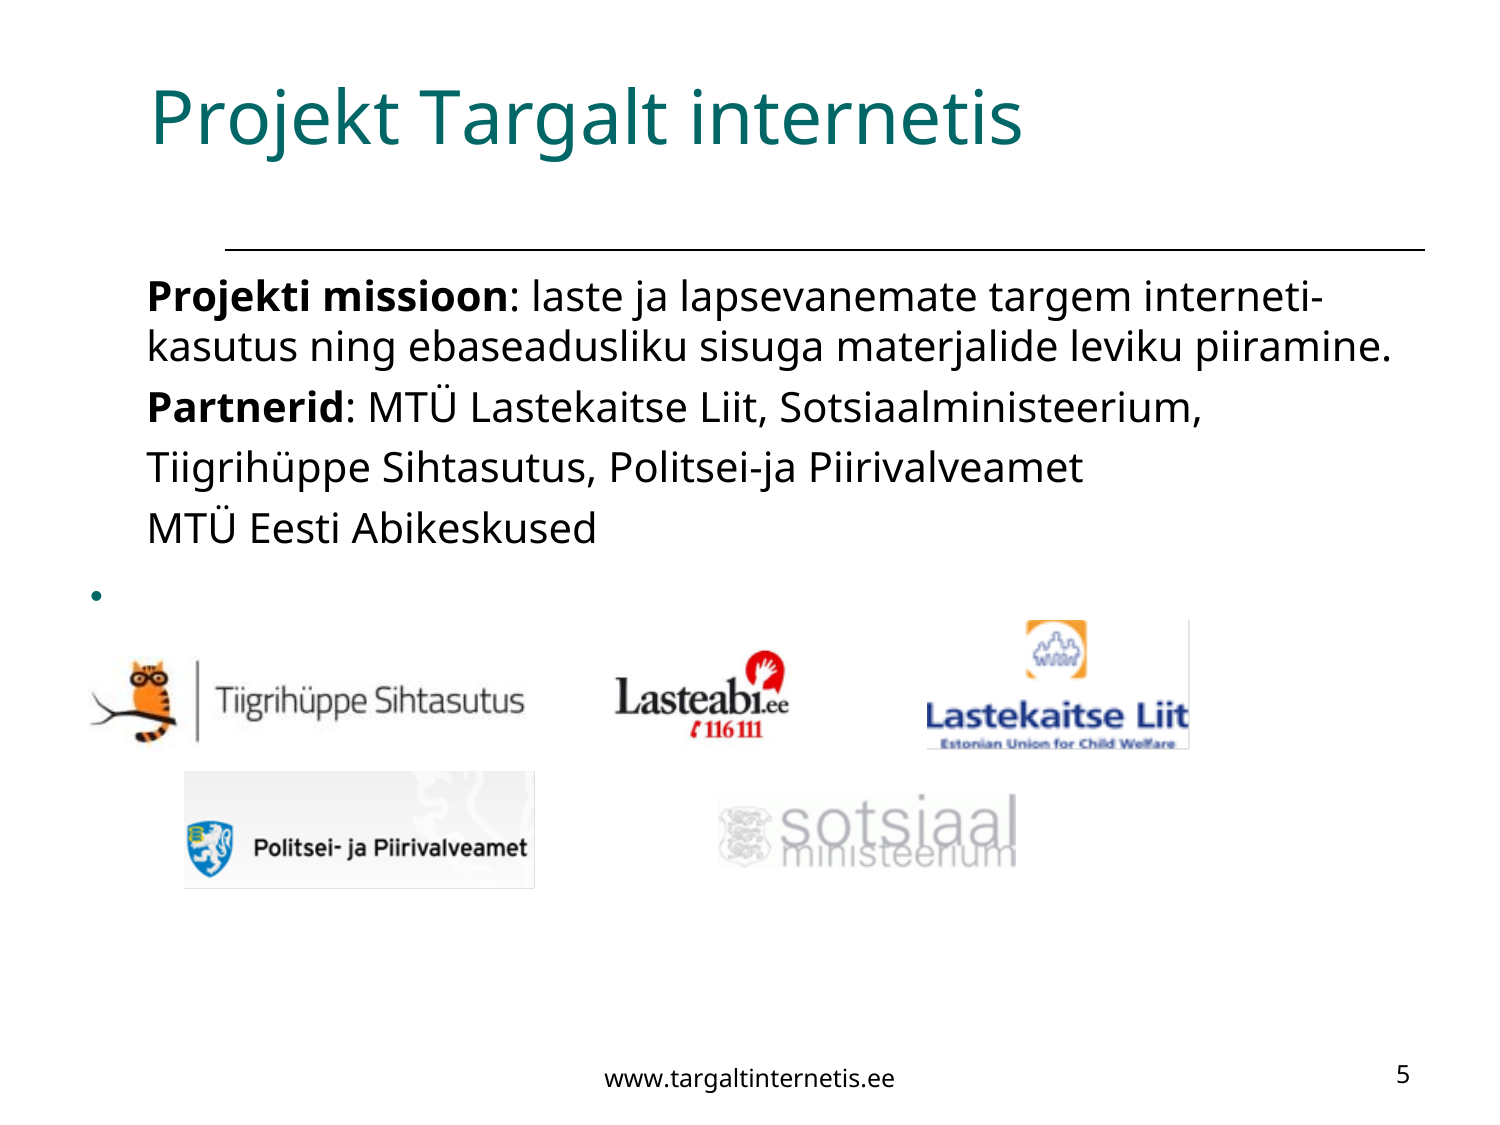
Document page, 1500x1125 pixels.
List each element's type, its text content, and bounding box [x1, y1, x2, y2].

text_box www.targaltinternetis.ee [512, 1025, 988, 1101]
picture [596, 629, 798, 752]
list Projekti missioon: laste ja lapsevanemate targem interneti-kasutus ning ebaseadusliku sisuga materjalide leviku piiramine. Partnerid: MTÜ Lastekaitse Liit, Sotsiaalministeerium, Tiigrihüppe Sihtasutus, Politsei-ja Piirivalveamet MTÜ Eesti Abikeskused [74, 262, 1459, 1006]
text_box <number> [1074, 1025, 1426, 1101]
picture [927, 620, 1192, 752]
picture [88, 656, 536, 752]
picture [184, 771, 536, 890]
title Projekt Targalt internetis [64, 1, 1164, 167]
picture [718, 793, 1016, 868]
